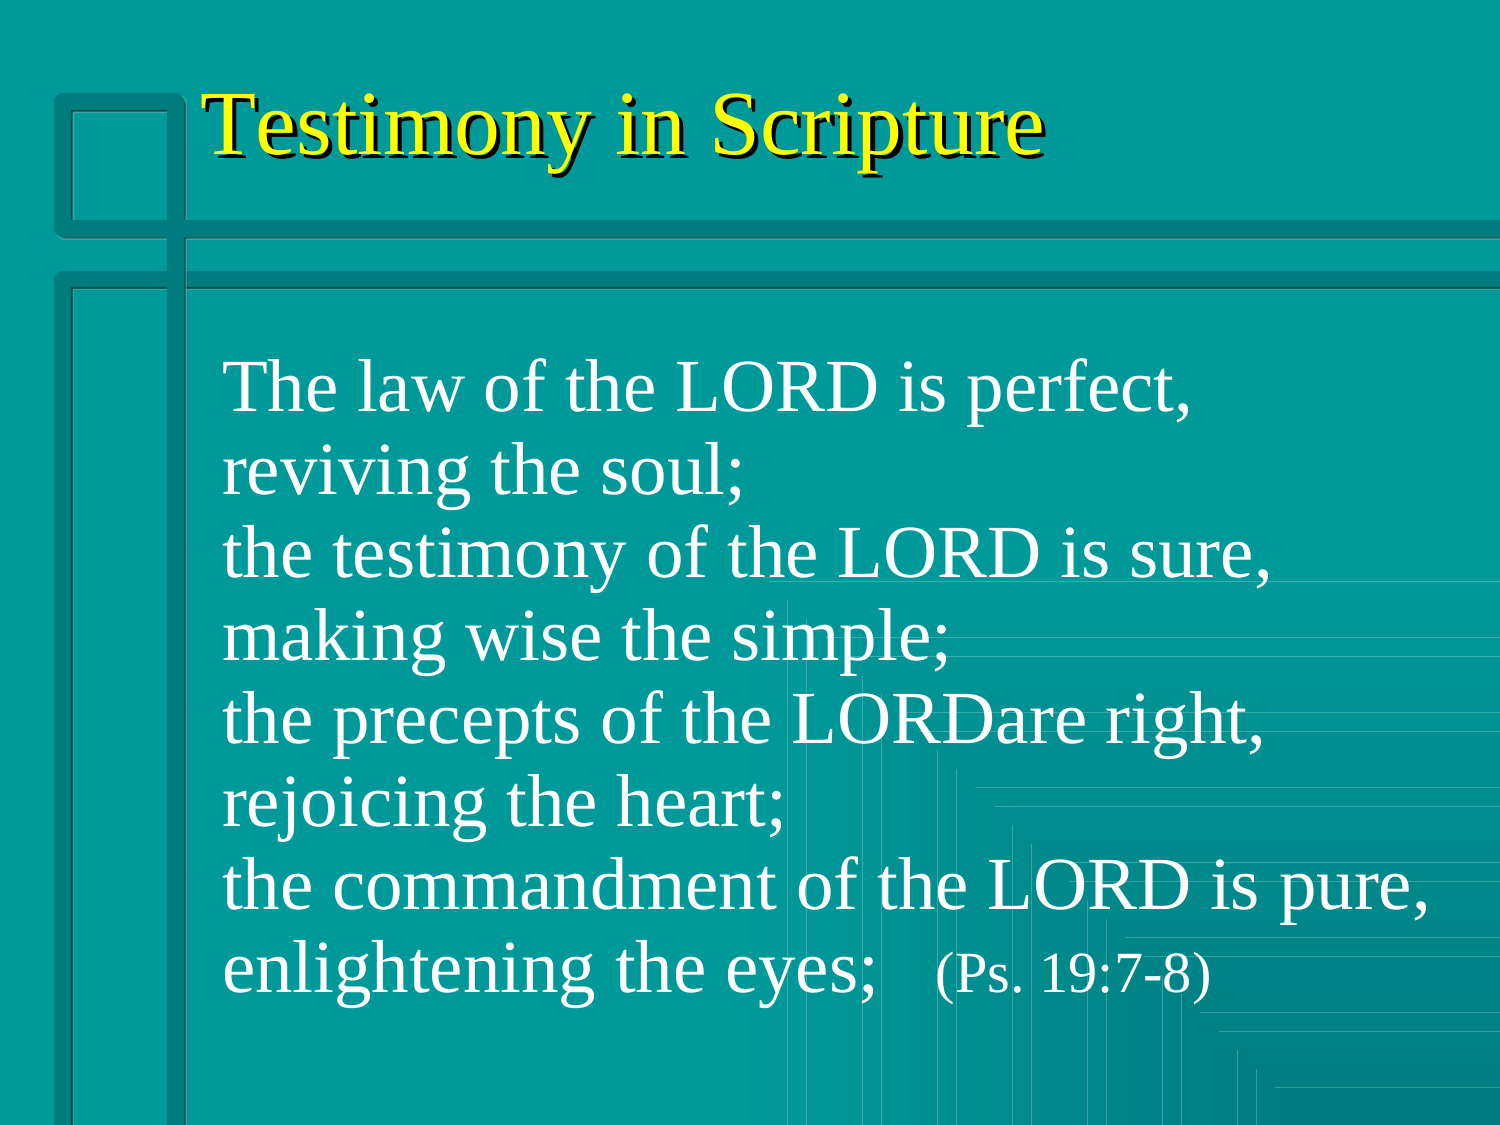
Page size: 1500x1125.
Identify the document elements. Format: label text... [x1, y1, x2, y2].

text_box The law of the LORD is perfect, reviving the soul; the testimony of the LORD is sure, making wise the simple; the precepts of the LORDare right, rejoicing the heart; the commandment of the LORD is pure, enlightening the eyes; (Ps. 19:7-8) [207, 337, 1483, 1017]
title Testimony in Scripture [200, 34, 1476, 213]
